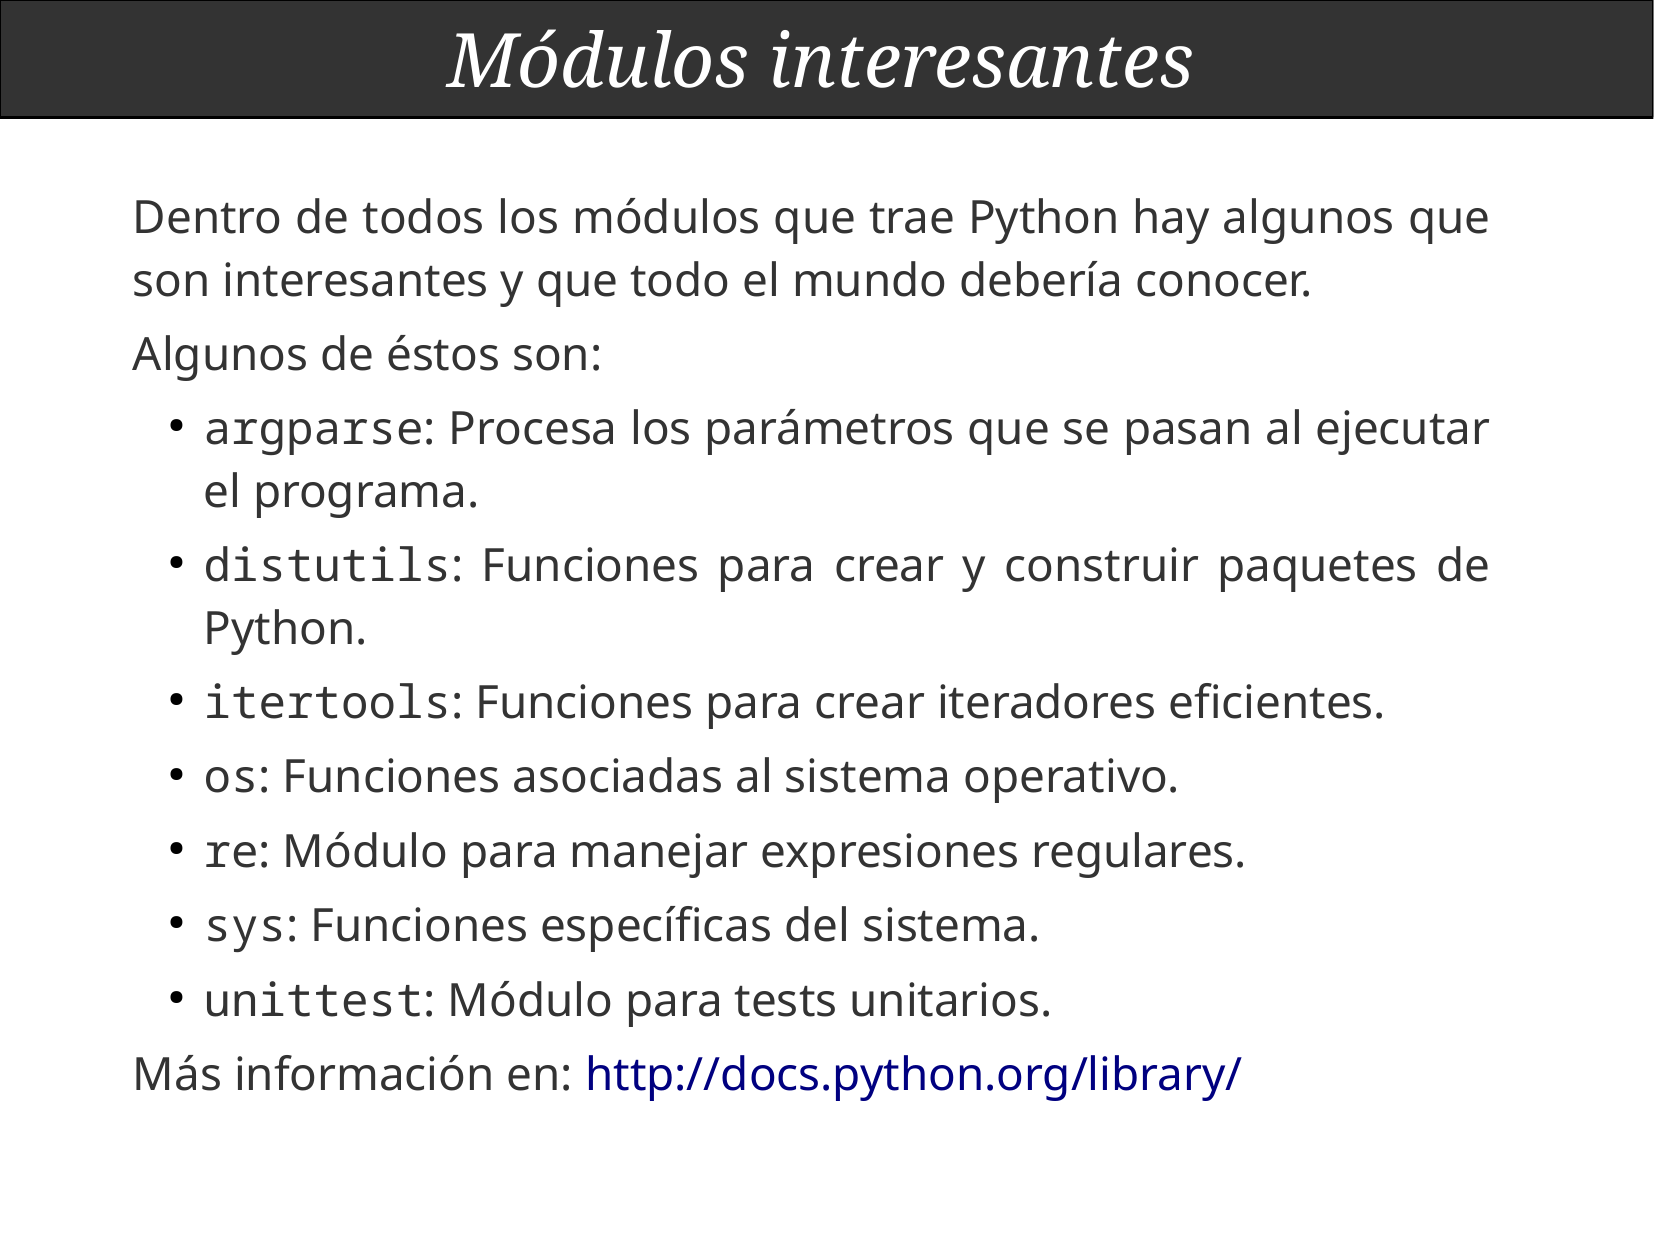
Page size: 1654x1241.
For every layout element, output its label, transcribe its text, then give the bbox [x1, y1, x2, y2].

text_box Dentro de todos los módulos que trae Python hay algunos que son interesantes y que todo el mundo debería conocer. Algunos de éstos son: argparse: Procesa los parámetros que se pasan al ejecutar el programa. distutils: Funciones para crear y construir paquetes de Python. itertools: Funciones para crear iteradores eficientes. os: Funciones asociadas al sistema operativo. re: Módulo para manejar expresiones regulares. sys: Funciones específicas del sistema. unittest: Módulo para tests unitarios. Más información en: http://docs.python.org/library/ [118, 177, 1506, 991]
text_box Módulos interesantes [0, 0, 1654, 101]
